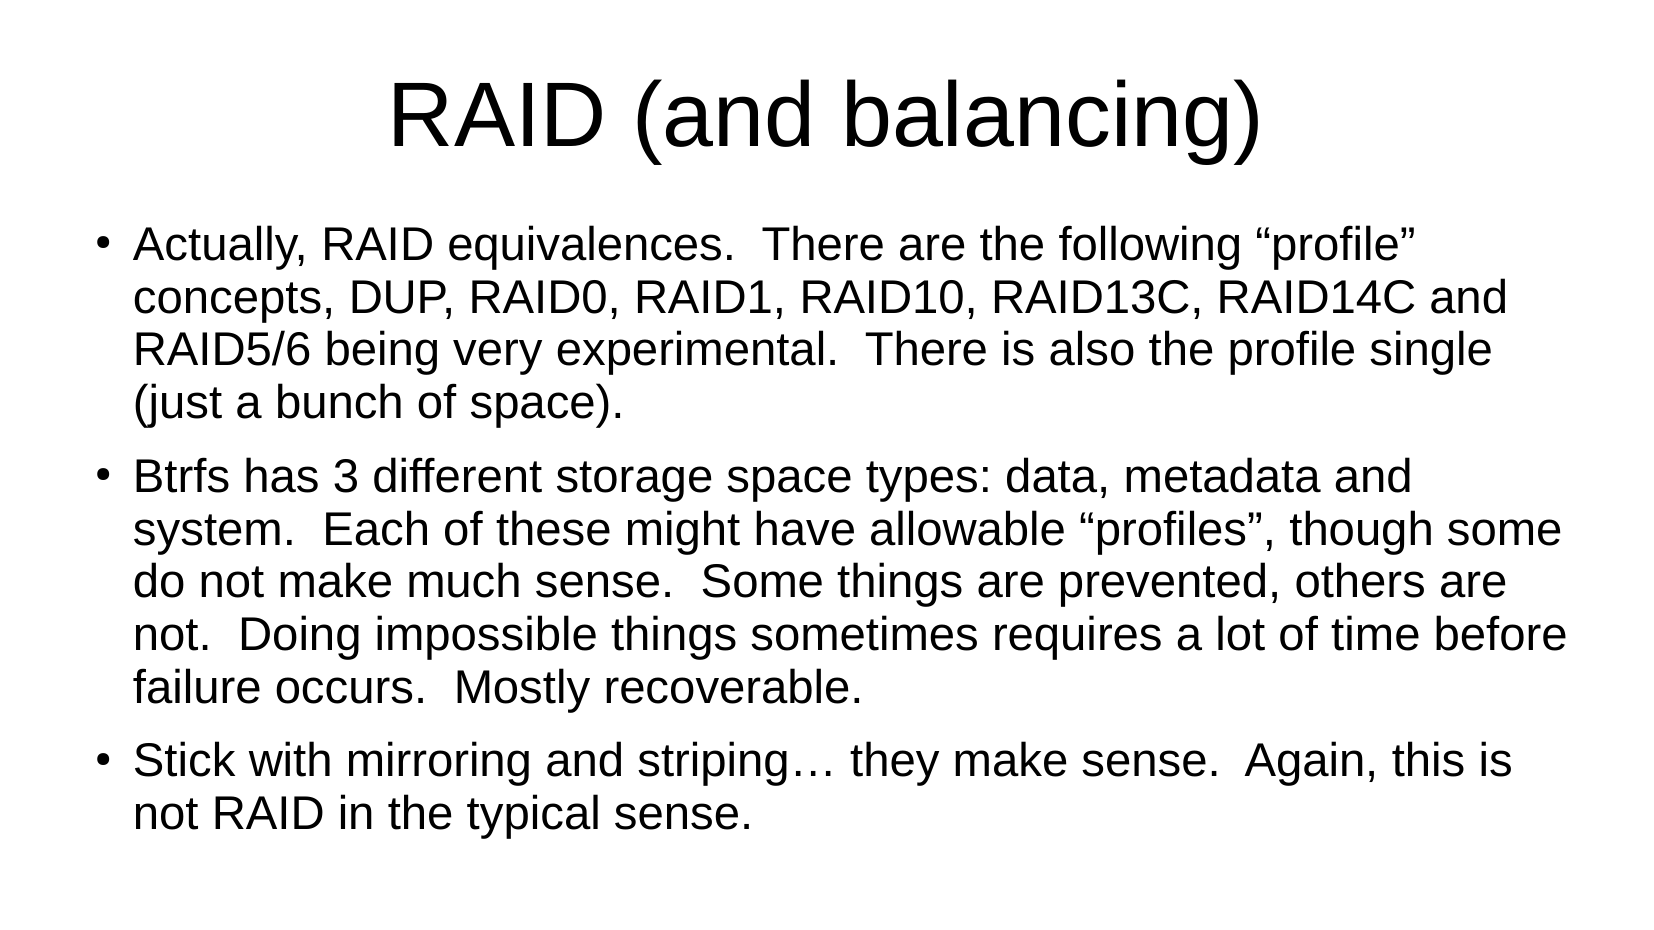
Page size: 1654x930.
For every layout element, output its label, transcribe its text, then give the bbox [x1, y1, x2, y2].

list Actually, RAID equivalences. There are the following “profile” concepts, DUP, RAID0, RAID1, RAID10, RAID13C, RAID14C and RAID5/6 being very experimental. There is also the profile single (just a bunch of space). Btrfs has 3 different storage space types: data, metadata and system. Each of these might have allowable “profiles”, though some do not make much sense. Some things are prevented, others are not. Doing impossible things sometimes requires a lot of time before failure occurs. Mostly recoverable. Stick with mirroring and striping… they make sense. Again, this is not RAID in the typical sense. [82, 217, 1571, 841]
title RAID (and balancing) [82, 37, 1571, 193]
